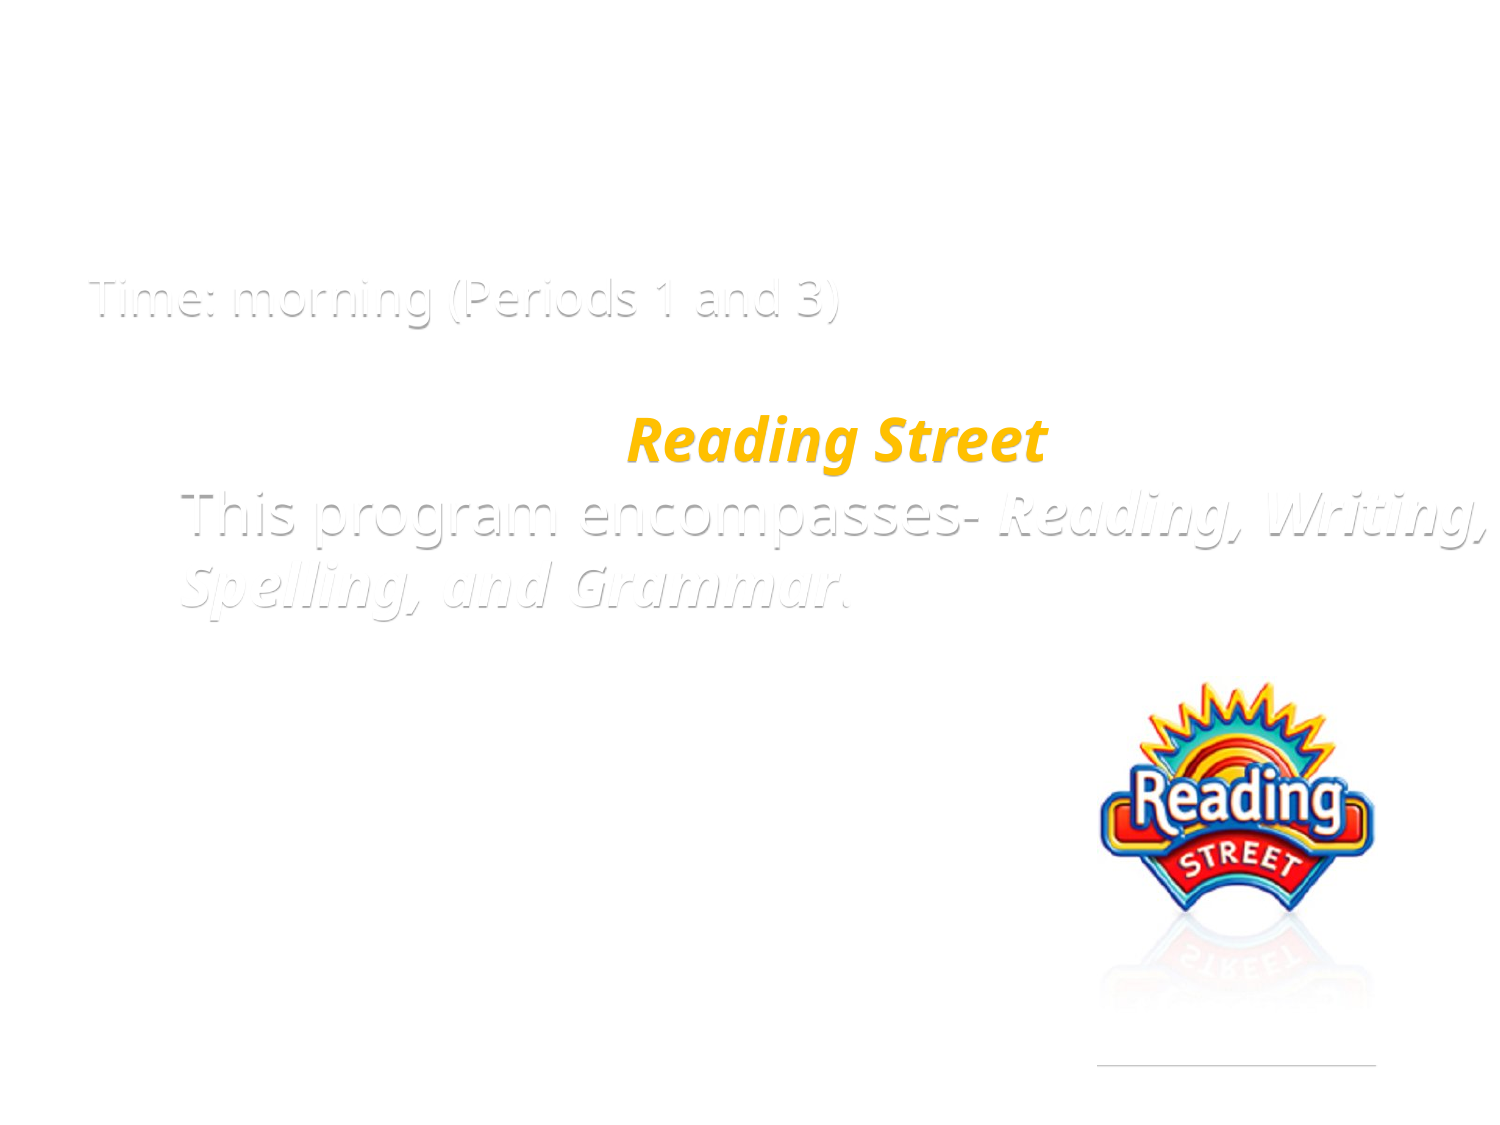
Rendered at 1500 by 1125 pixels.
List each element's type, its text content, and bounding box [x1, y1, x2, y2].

text_box Reading Street This program encompasses- Reading, Writing, Spelling, and Grammar. [165, 393, 1500, 848]
text_box Time: morning (Periods 1 and 3) [73, 257, 1427, 394]
picture [1097, 676, 1378, 1065]
